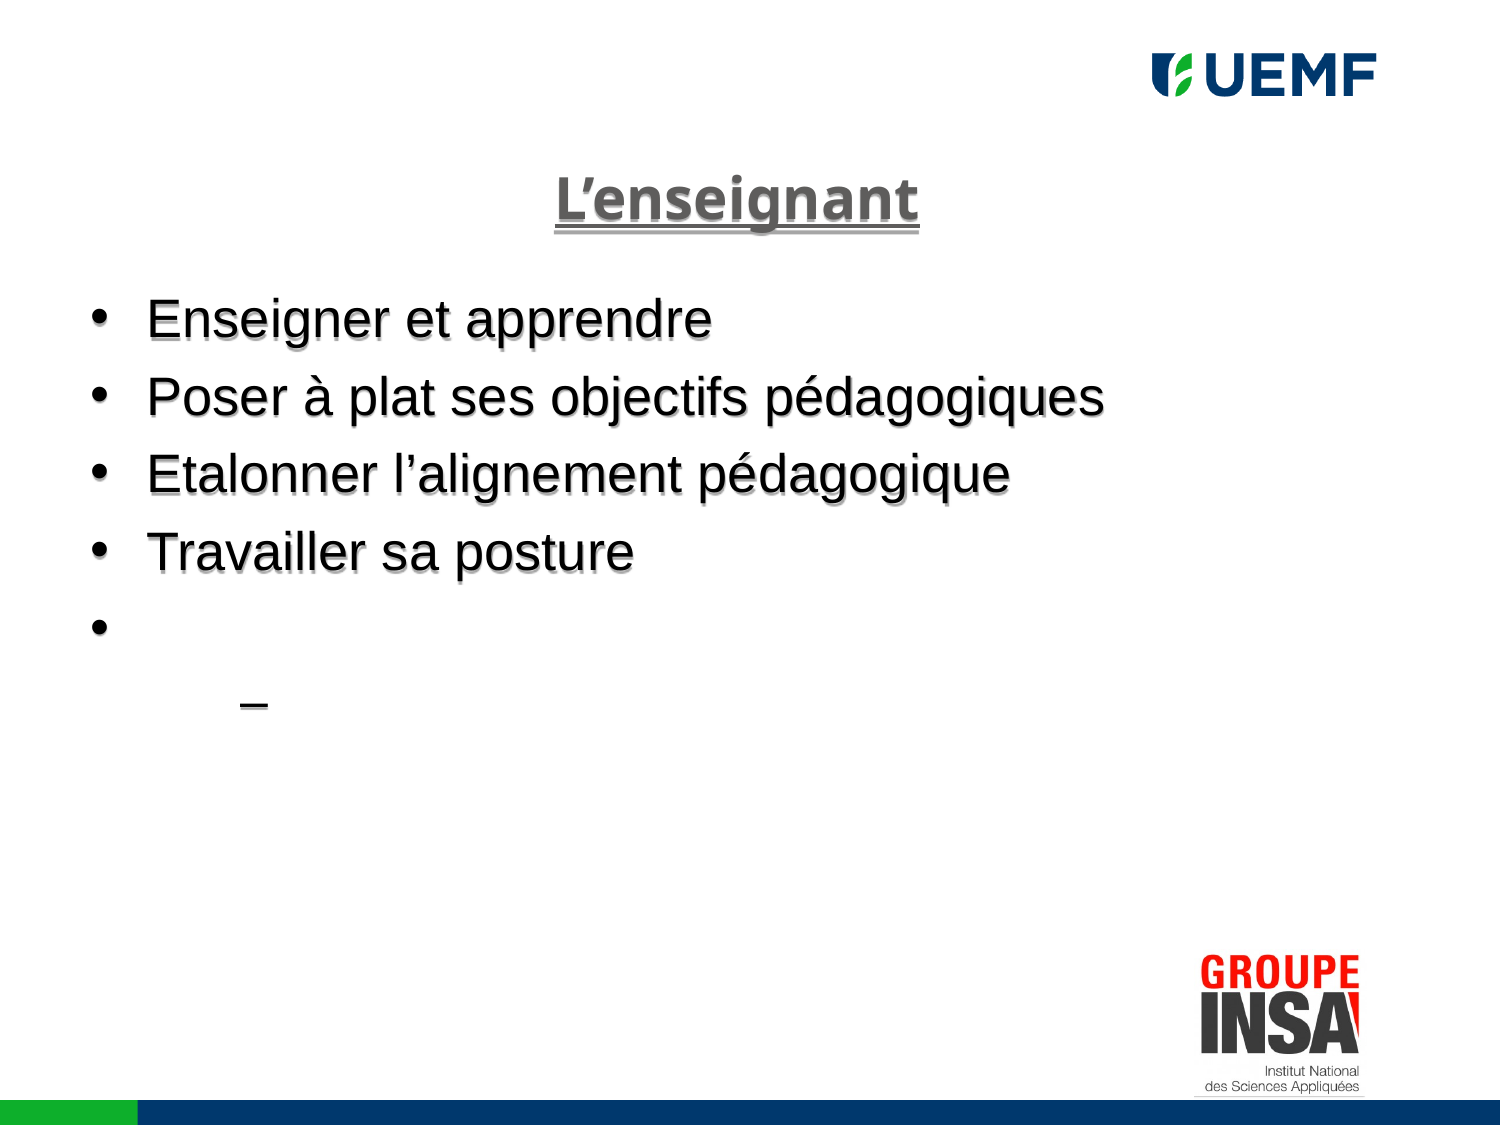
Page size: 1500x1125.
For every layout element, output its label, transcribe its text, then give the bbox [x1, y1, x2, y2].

title L’enseignant [62, 102, 1413, 291]
list Enseigner et apprendre Poser à plat ses objectifs pédagogiques Etalonner l’alignement pédagogique Travailler sa posture [75, 275, 1426, 1019]
